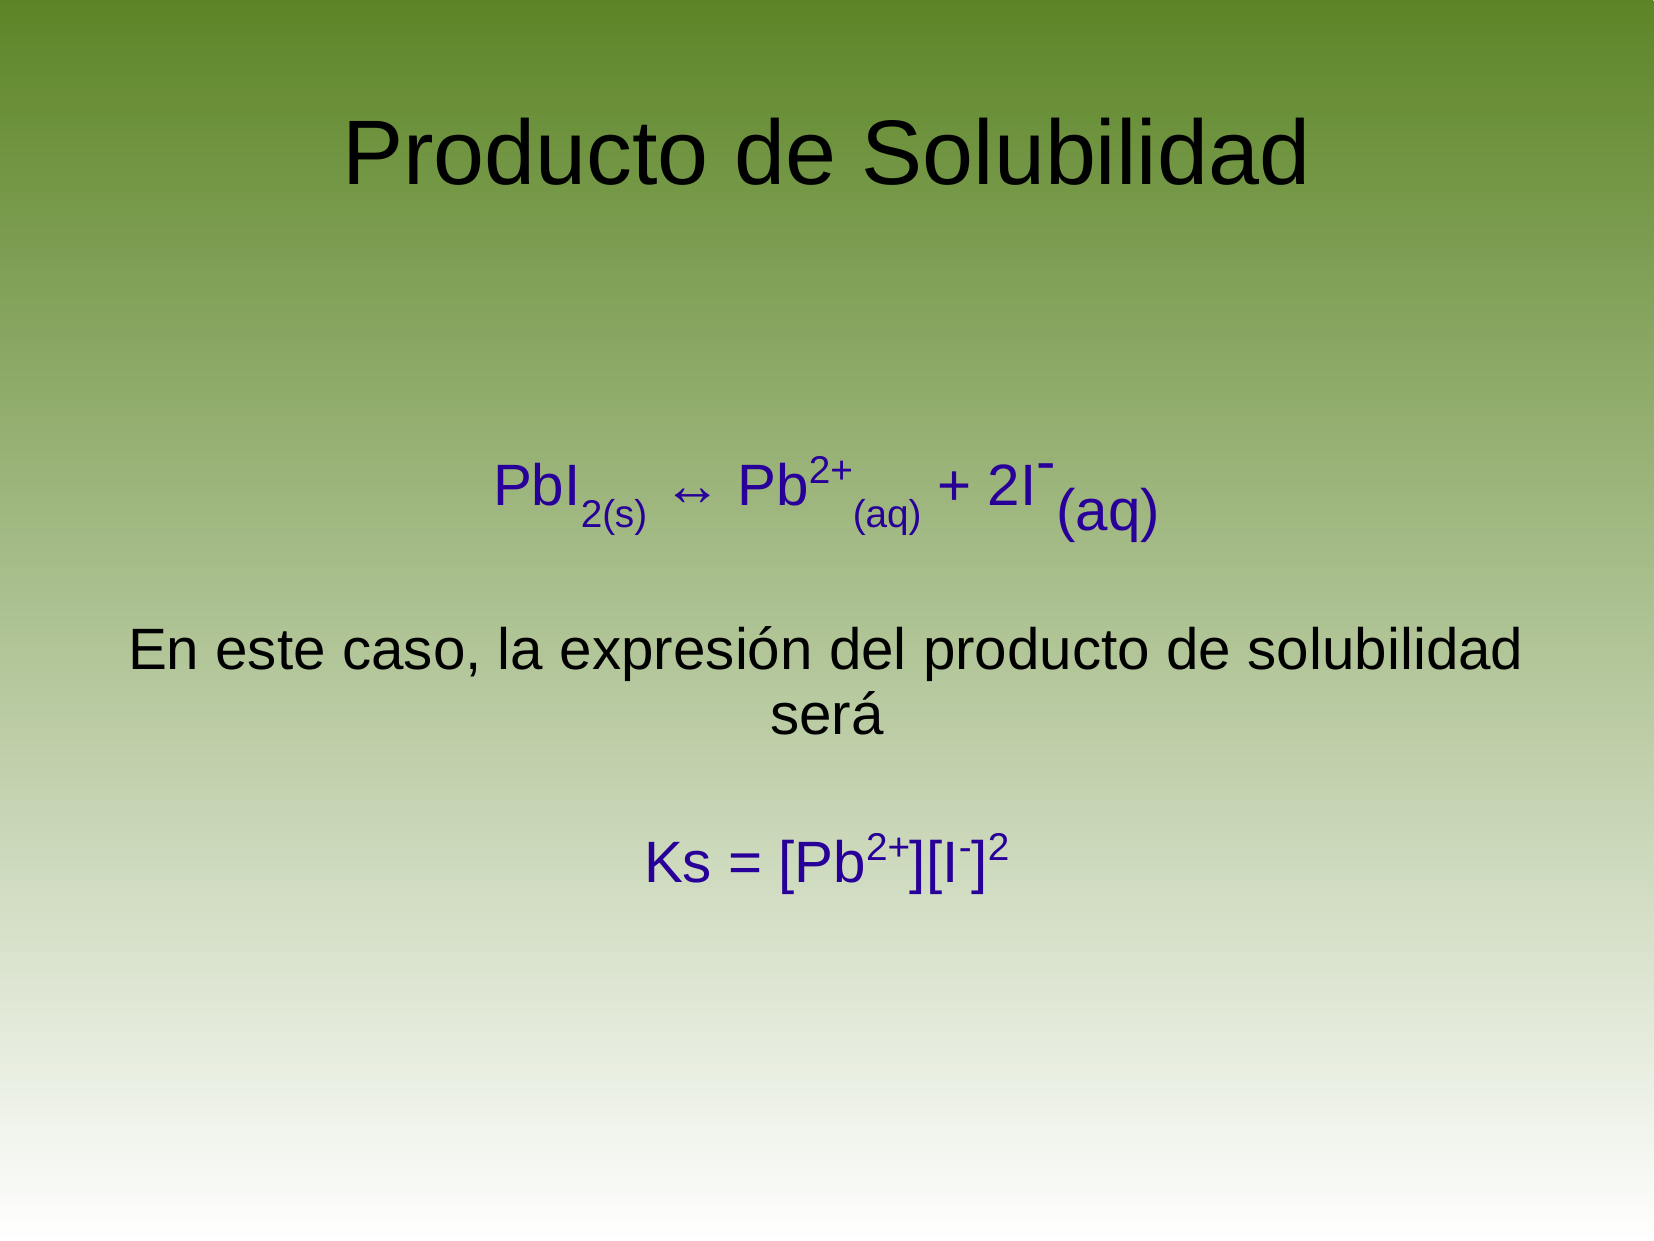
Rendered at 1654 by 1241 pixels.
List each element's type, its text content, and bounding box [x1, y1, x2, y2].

title Producto de Solubilidad [82, 49, 1571, 257]
subtitle PbI2(s) ↔ Pb2+(aq) + 2I-(aq) En este caso, la expresión del producto de solubilidad será Ks = [Pb2+][I-]2 [82, 295, 1571, 1170]
